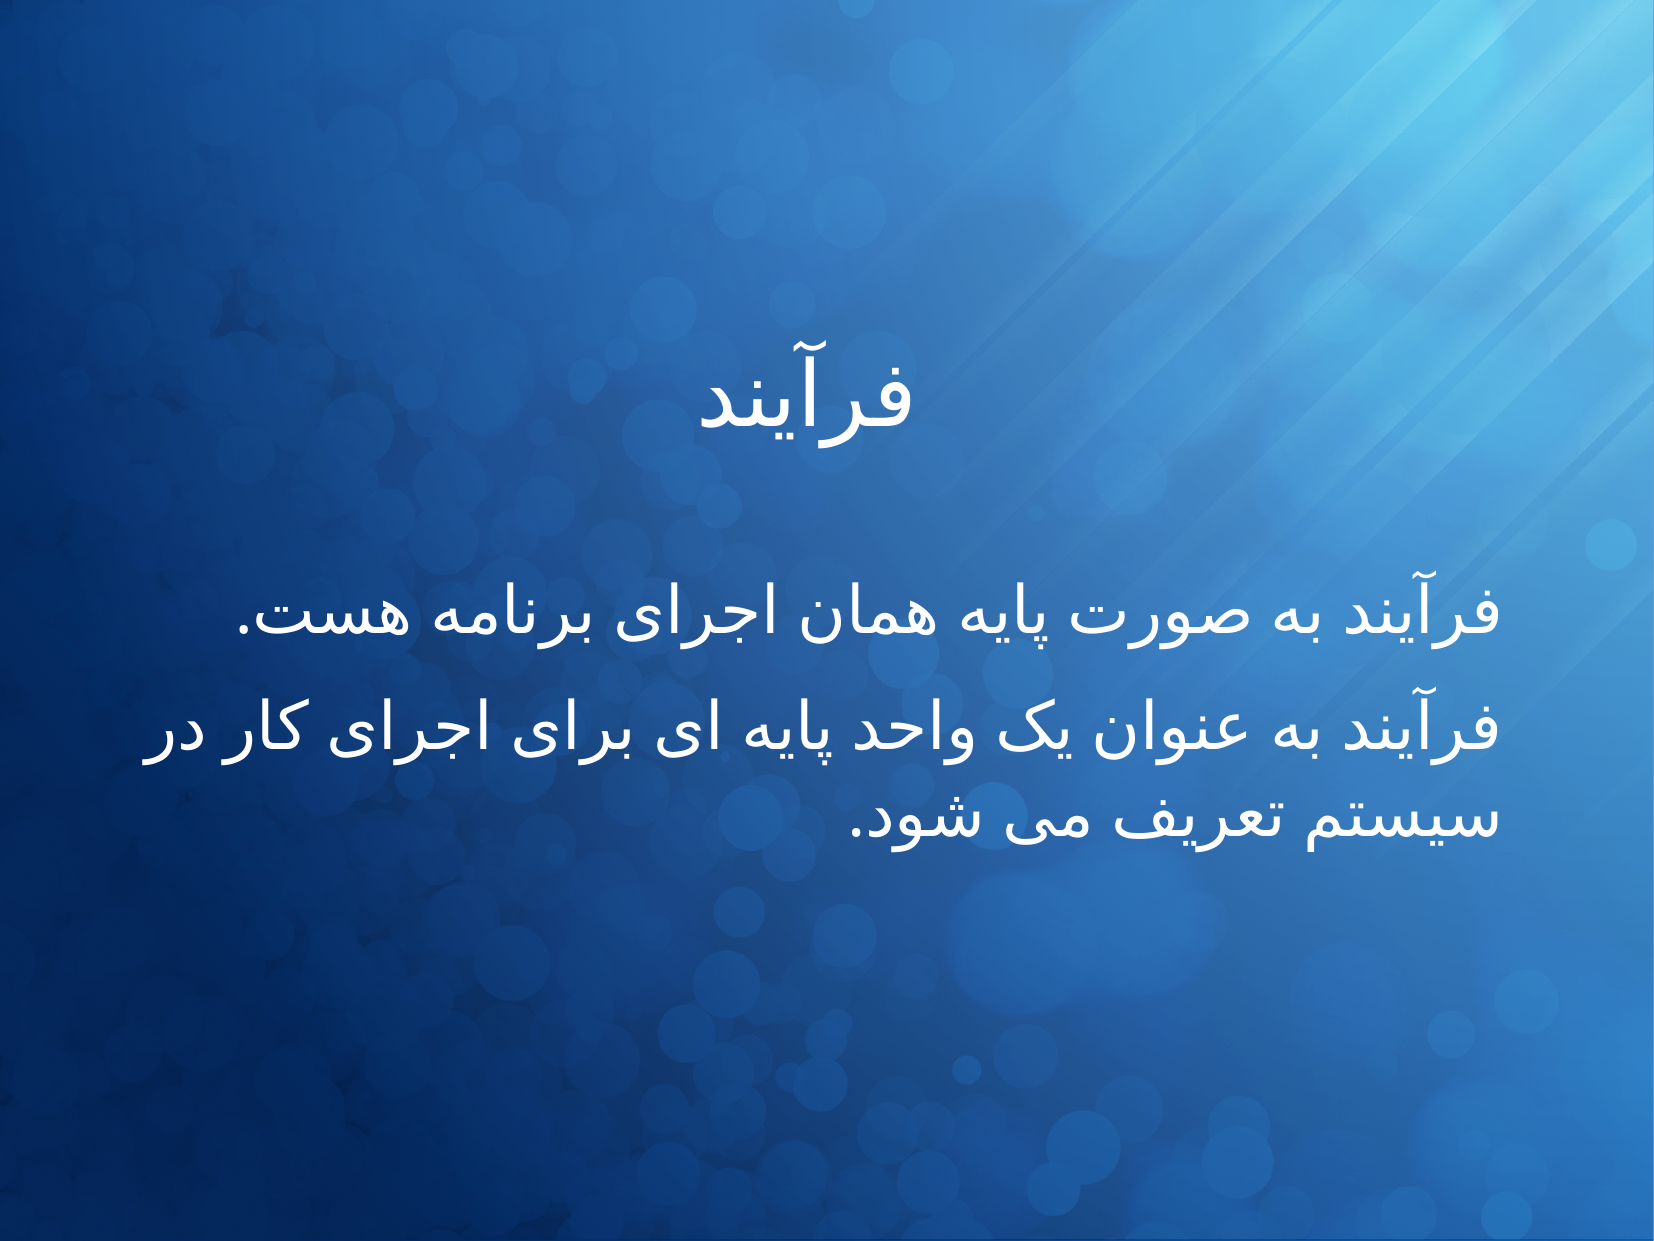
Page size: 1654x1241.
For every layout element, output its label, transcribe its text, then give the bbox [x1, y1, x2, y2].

title فرآيند [112, 319, 1501, 488]
list فرآیند به صورت پایه همان اجرای برنامه هست. فرآیند به عنوان یک واحد پایه ای برای اجرای کار در سیستم تعریف می شود. [122, 573, 1576, 967]
picture [0, 0, 1654, 1241]
